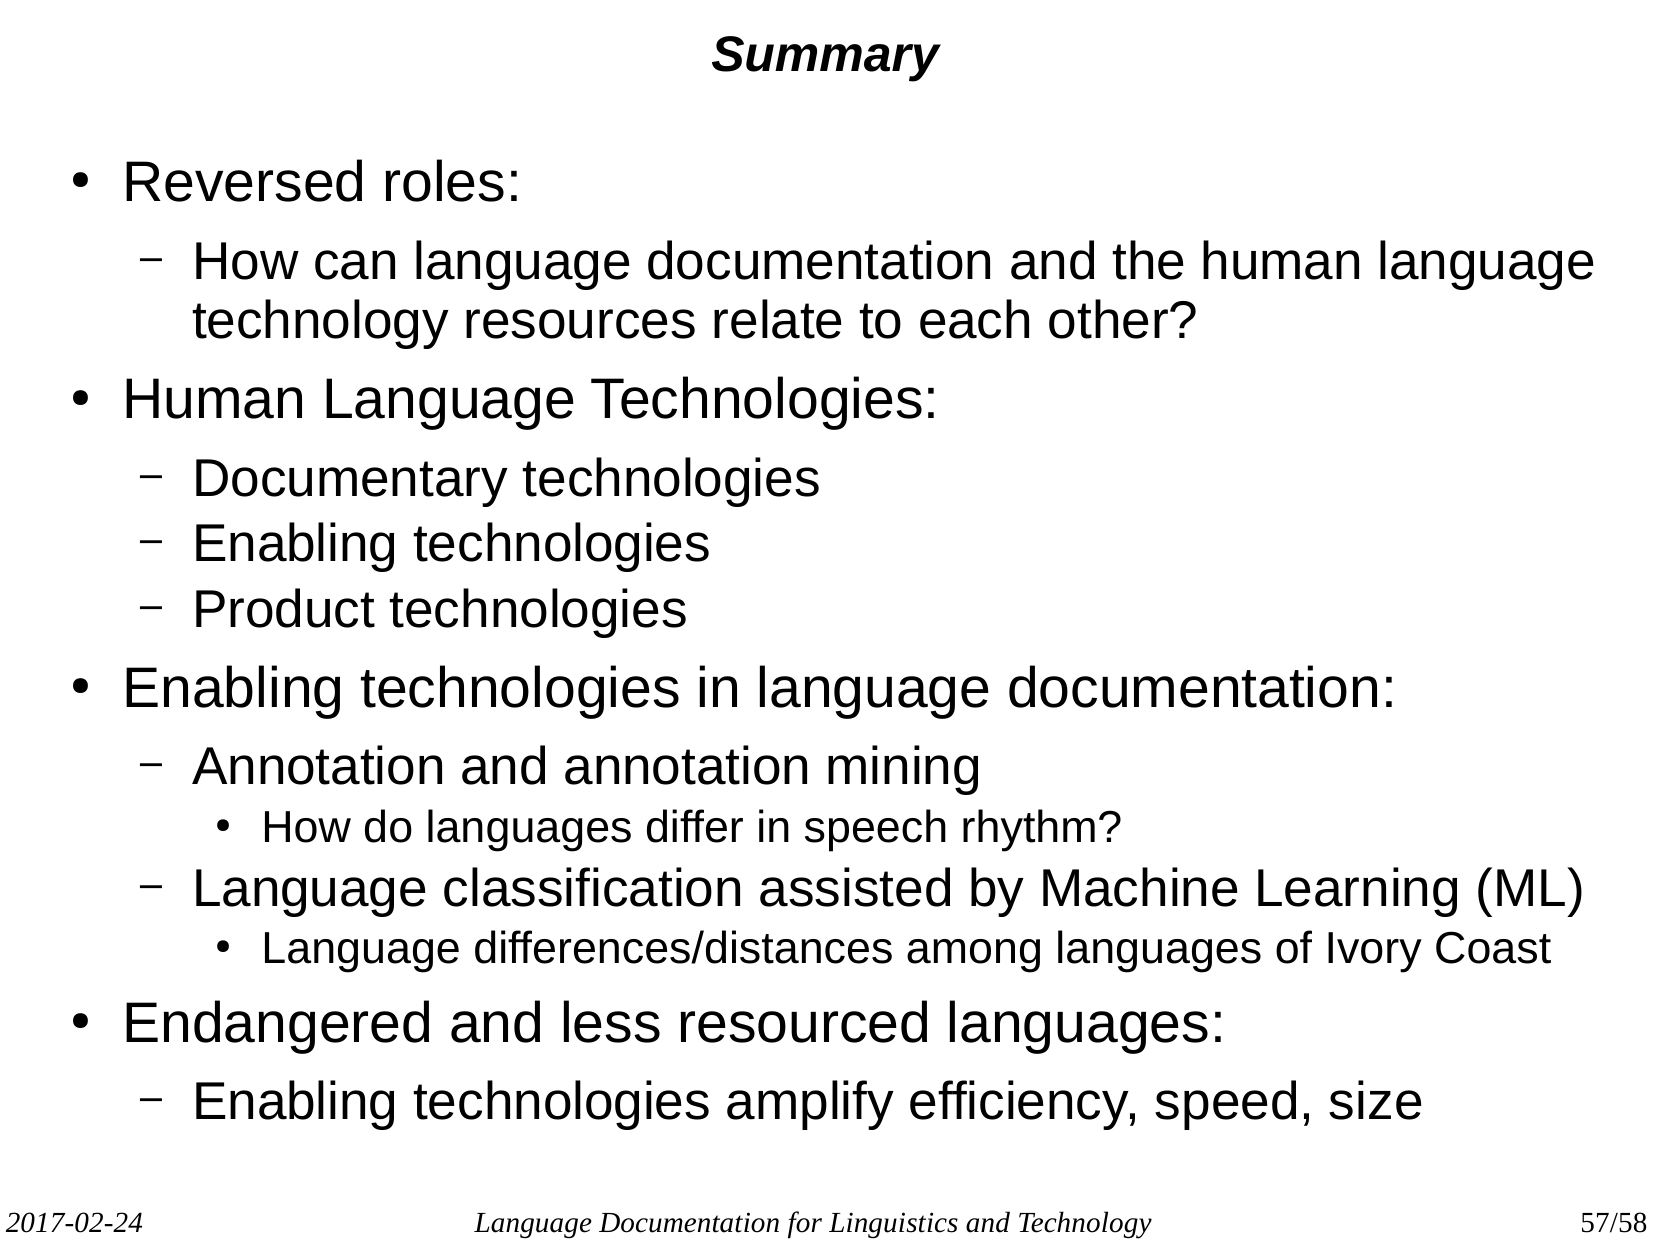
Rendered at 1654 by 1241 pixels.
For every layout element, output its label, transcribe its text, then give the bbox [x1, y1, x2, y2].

title Summary [0, 2, 1654, 106]
list Reversed roles: How can language documentation and the human language technology resources relate to each other? Human Language Technologies: Documentary technologies Enabling technologies Product technologies Enabling technologies in language documentation: Annotation and annotation mining How do languages differ in speech rhythm? Language classification assisted by Machine Learning (ML) Language differences/distances among languages of Ivory Coast Endangered and less resourced languages: Enabling technologies amplify efficiency, speed, size [53, 150, 1651, 1141]
